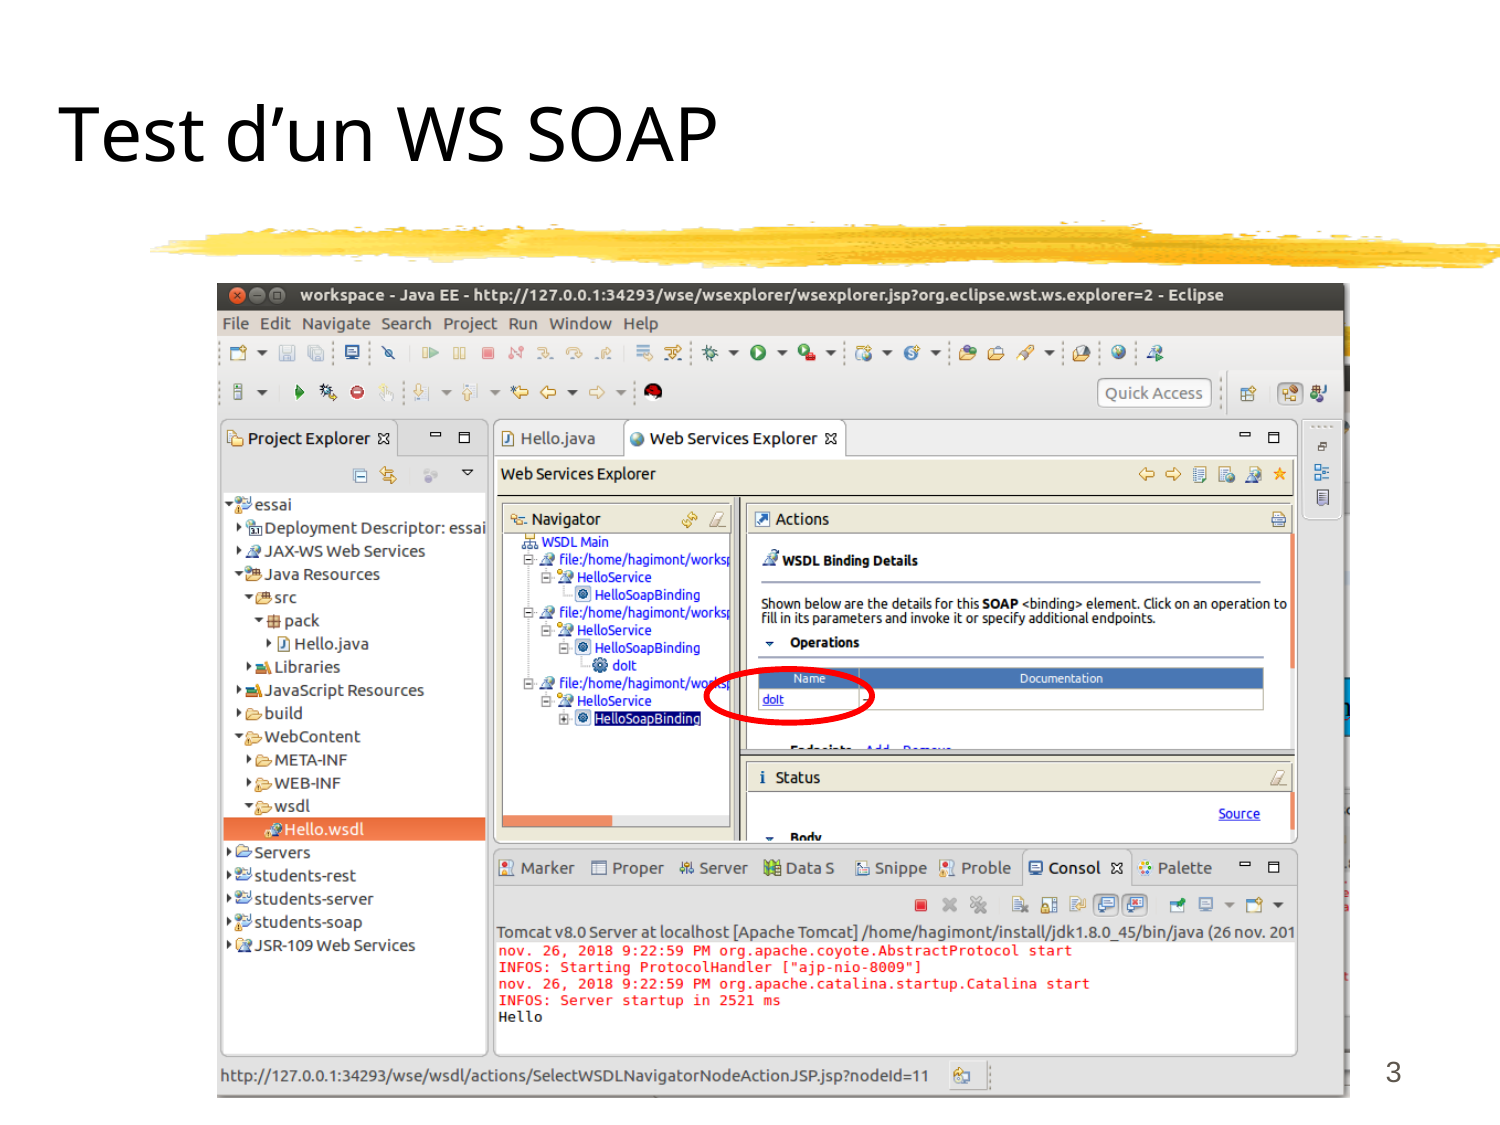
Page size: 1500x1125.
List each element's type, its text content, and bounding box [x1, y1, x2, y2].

picture [150, 215, 1500, 279]
title Test d’un WS SOAP [58, 37, 1407, 234]
picture [217, 283, 1350, 1098]
